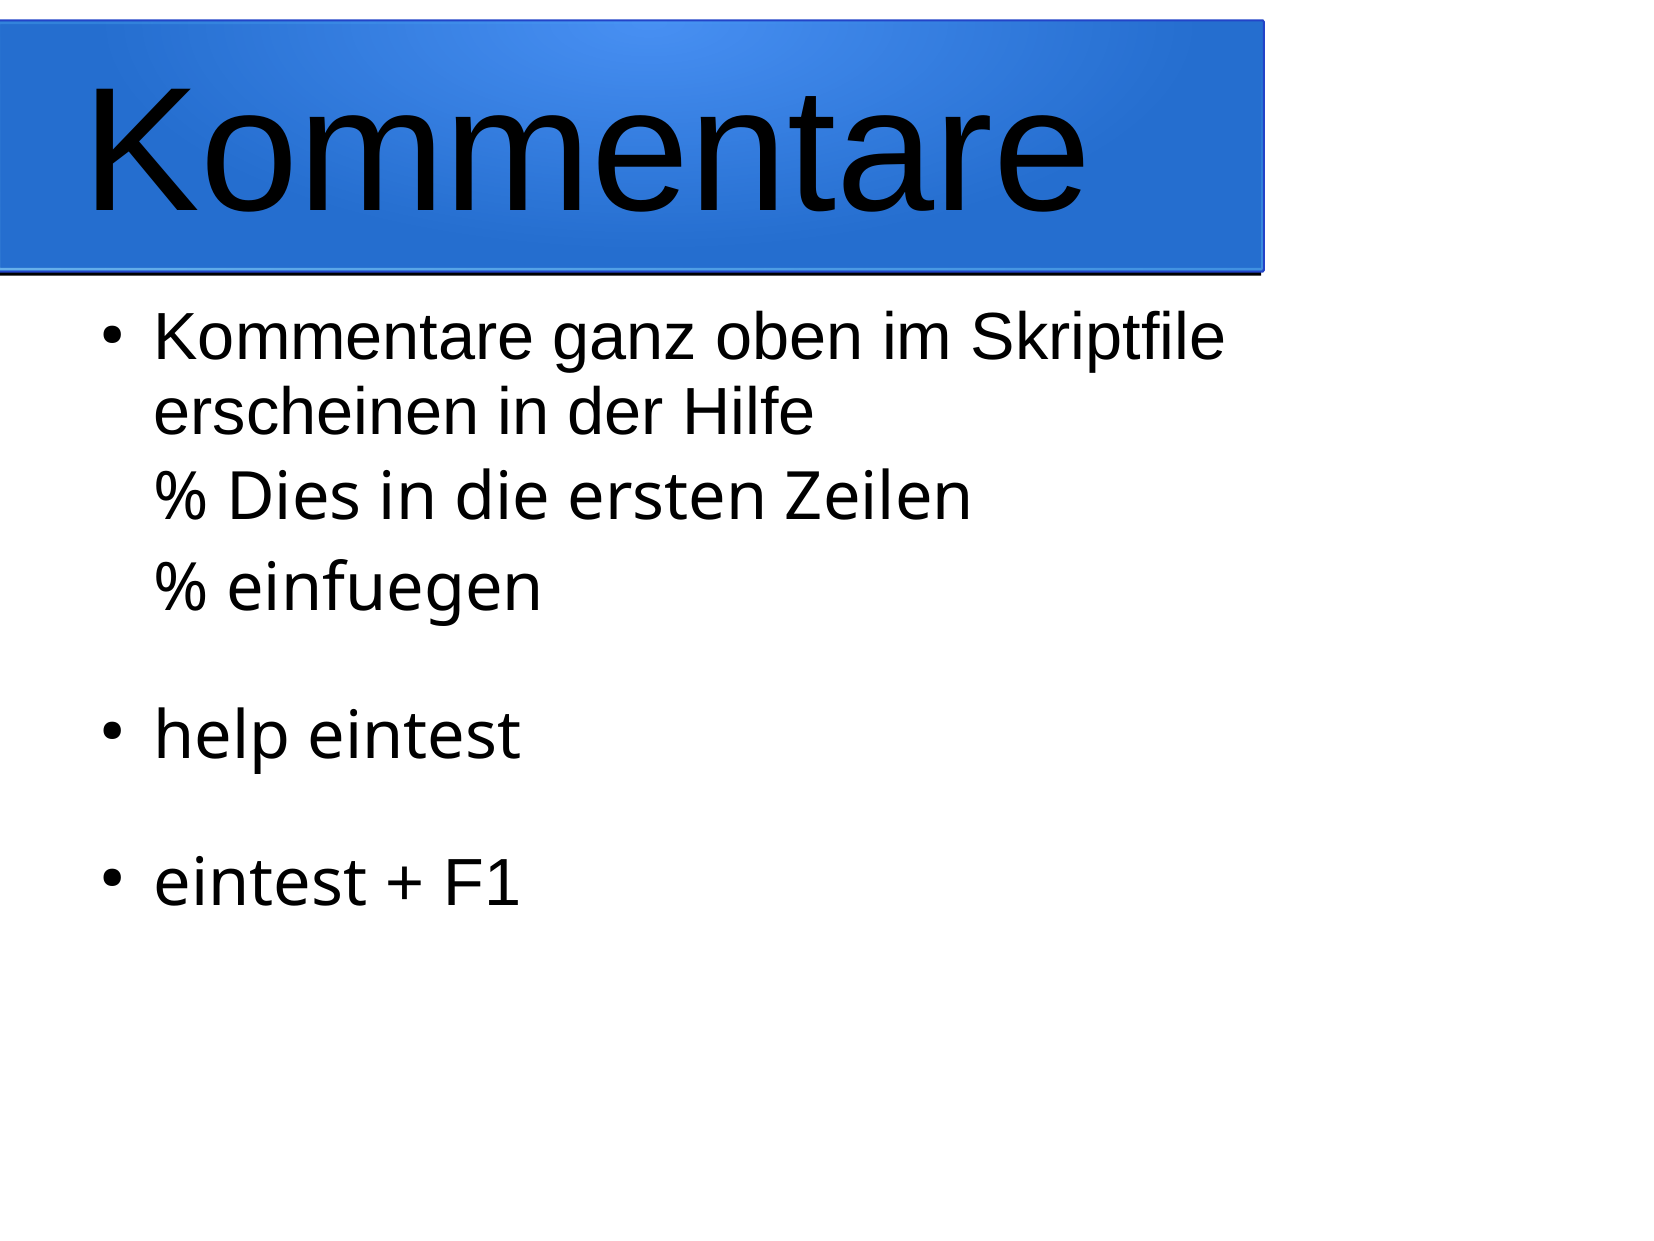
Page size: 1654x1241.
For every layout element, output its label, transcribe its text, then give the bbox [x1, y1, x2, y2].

list Kommentare ganz oben im Skriptfile erscheinen in der Hilfe % Dies in die ersten Zeilen % einfuegen help eintest eintest + F1 [82, 299, 1571, 1019]
title Kommentare [82, 47, 1235, 252]
